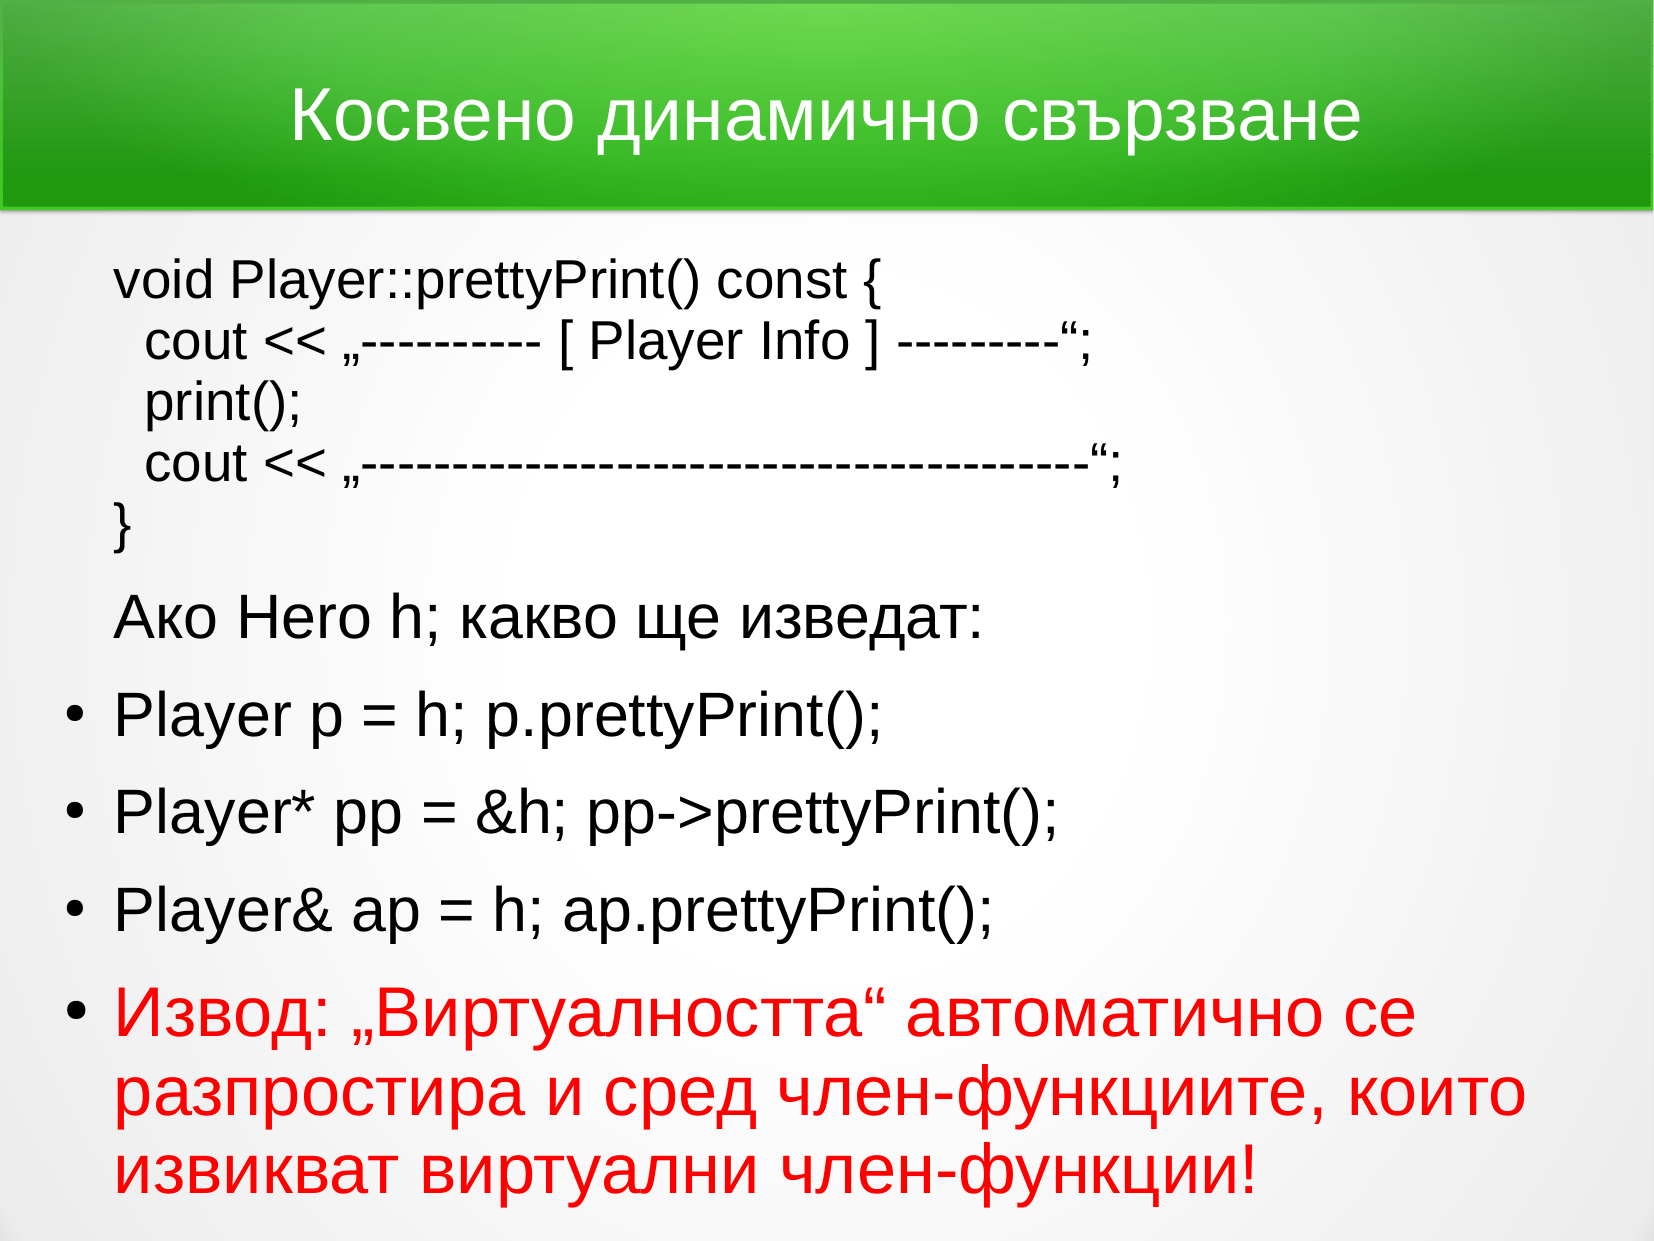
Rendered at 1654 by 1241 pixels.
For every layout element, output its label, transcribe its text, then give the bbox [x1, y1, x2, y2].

title Косвено динамично свързване [82, 49, 1571, 179]
list void Player::prettyPrint() const { cout << „---------- [ Player Info ] ---------“; print(); cout << „----------------------------------------“; } Ако Hero h; какво ще изведат: Player p = h; p.prettyPrint(); Player* pp = &h; pp->prettyPrint(); Player& ap = h; ap.prettyPrint(); Извод: „Виртуалността“ автоматично се разпростира и сред член-функциите, които извикват виртуални член-функции! [47, 249, 1619, 1217]
